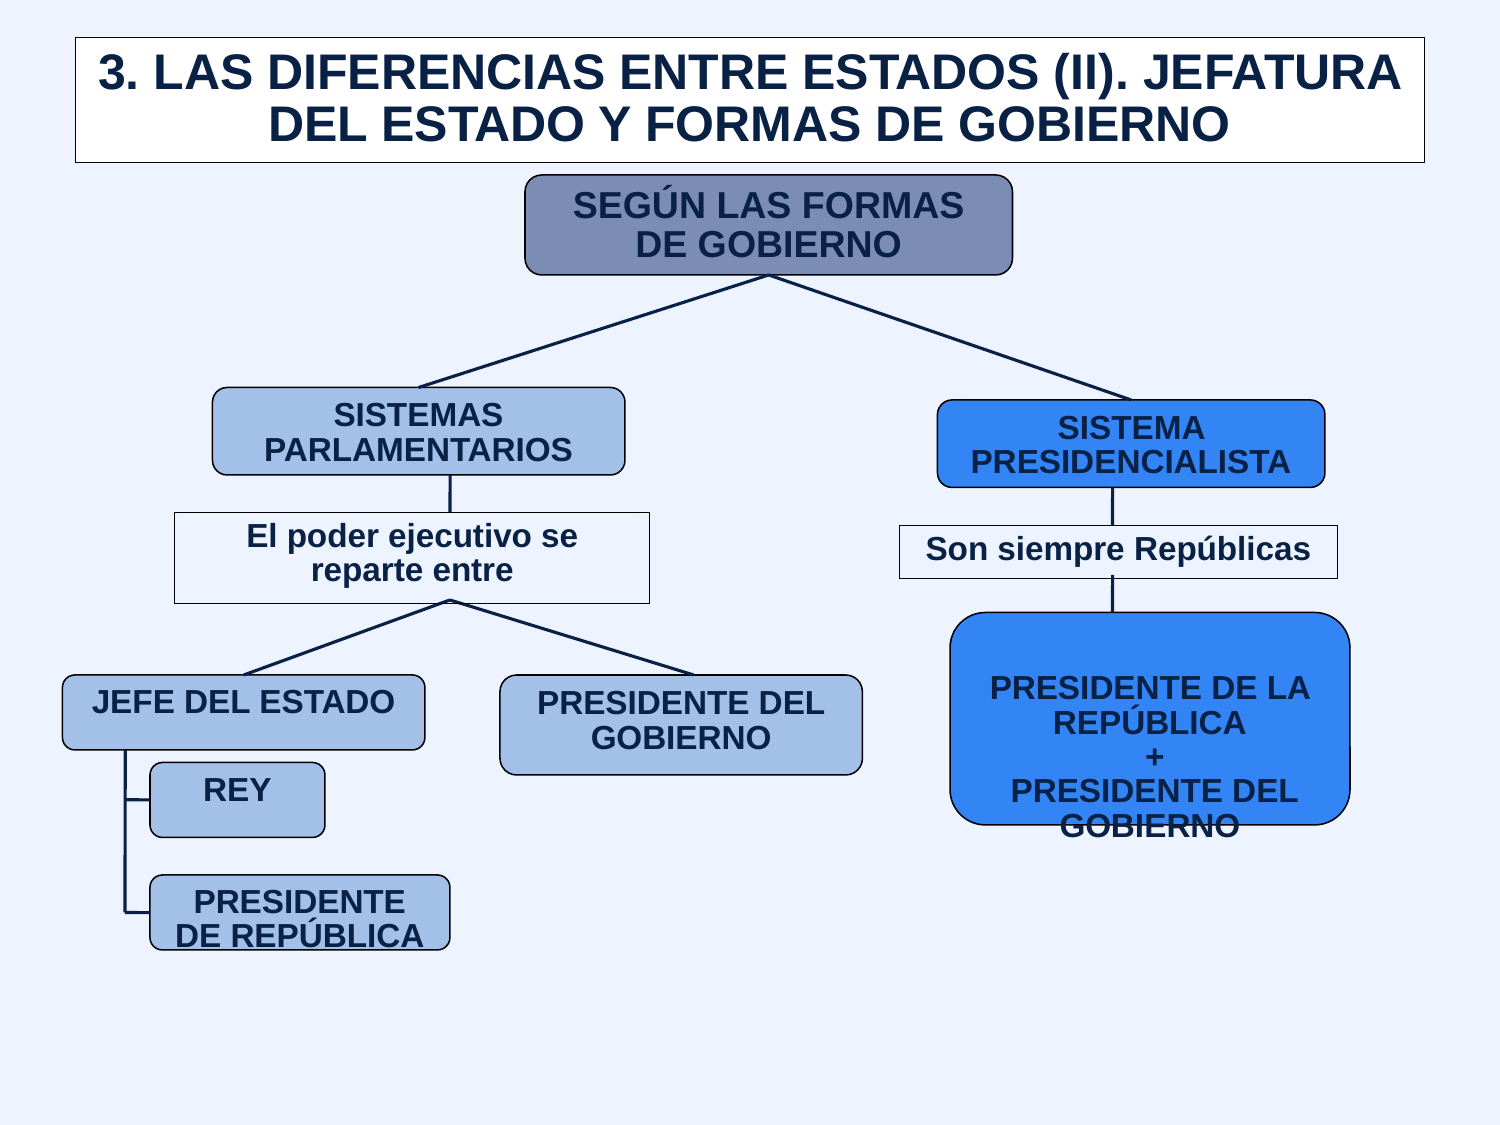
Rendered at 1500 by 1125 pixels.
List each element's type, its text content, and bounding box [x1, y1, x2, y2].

text_box PRESIDENTE DE REPÚBLICA [149, 874, 450, 950]
text_box PRESIDENTE DEL GOBIERNO [499, 675, 863, 775]
text_box JEFE DEL ESTADO [62, 674, 425, 750]
text_box El poder ejecutivo se reparte entre [174, 512, 650, 604]
text_box SEGÚN LAS FORMAS DE GOBIERNO [525, 174, 1013, 275]
text_box Son siempre Repúblicas [899, 525, 1338, 579]
text_box SISTEMAS PARLAMENTARIOS [212, 387, 625, 475]
text_box SISTEMA PRESIDENCIALISTA [937, 399, 1325, 488]
text_box REY [150, 762, 325, 838]
text_box PRESIDENTE DE LA REPÚBLICA + PRESIDENTE DEL GOBIERNO [950, 612, 1351, 825]
title 3. LAS DIFERENCIAS ENTRE ESTADOS (II). JEFATURA DEL ESTADO Y FORMAS DE GOBIERNO [75, 37, 1425, 163]
